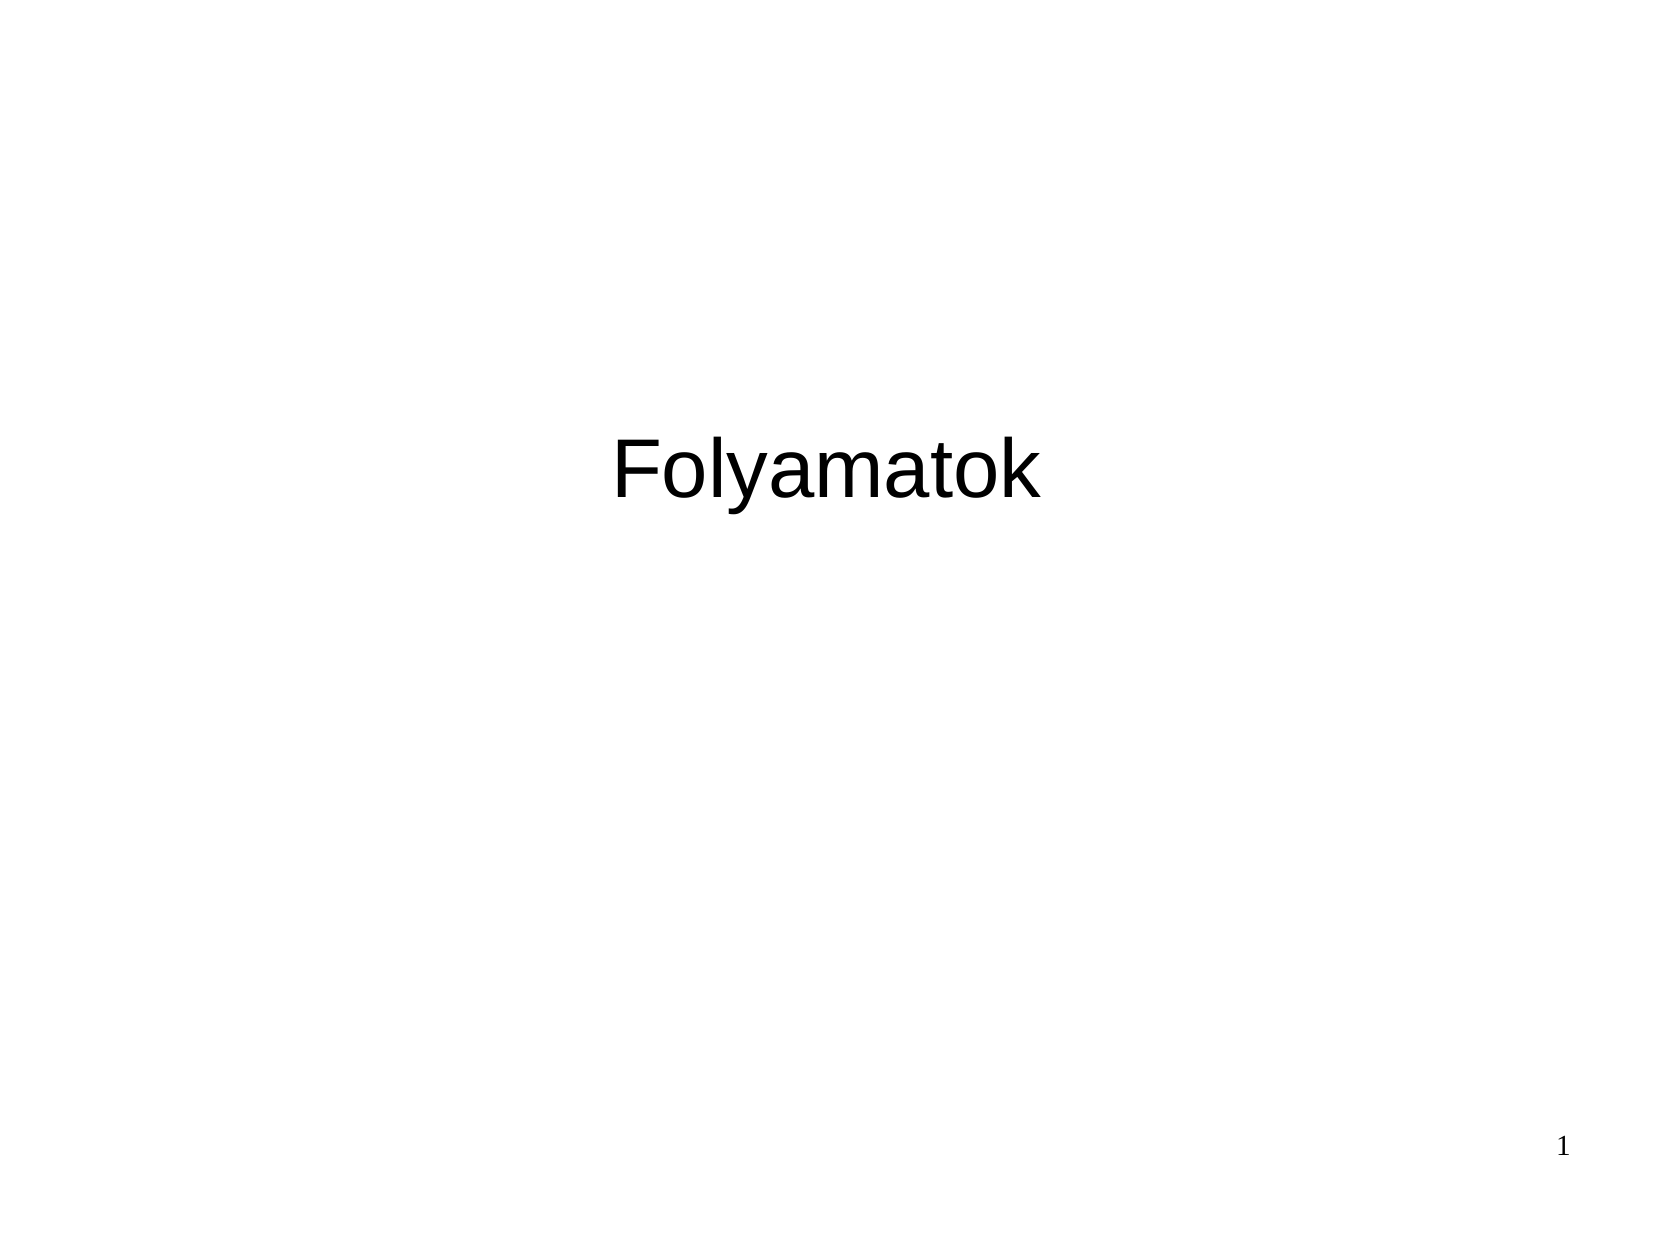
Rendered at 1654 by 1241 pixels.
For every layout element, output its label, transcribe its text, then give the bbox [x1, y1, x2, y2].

text_box Folyamatok [123, 372, 1530, 555]
